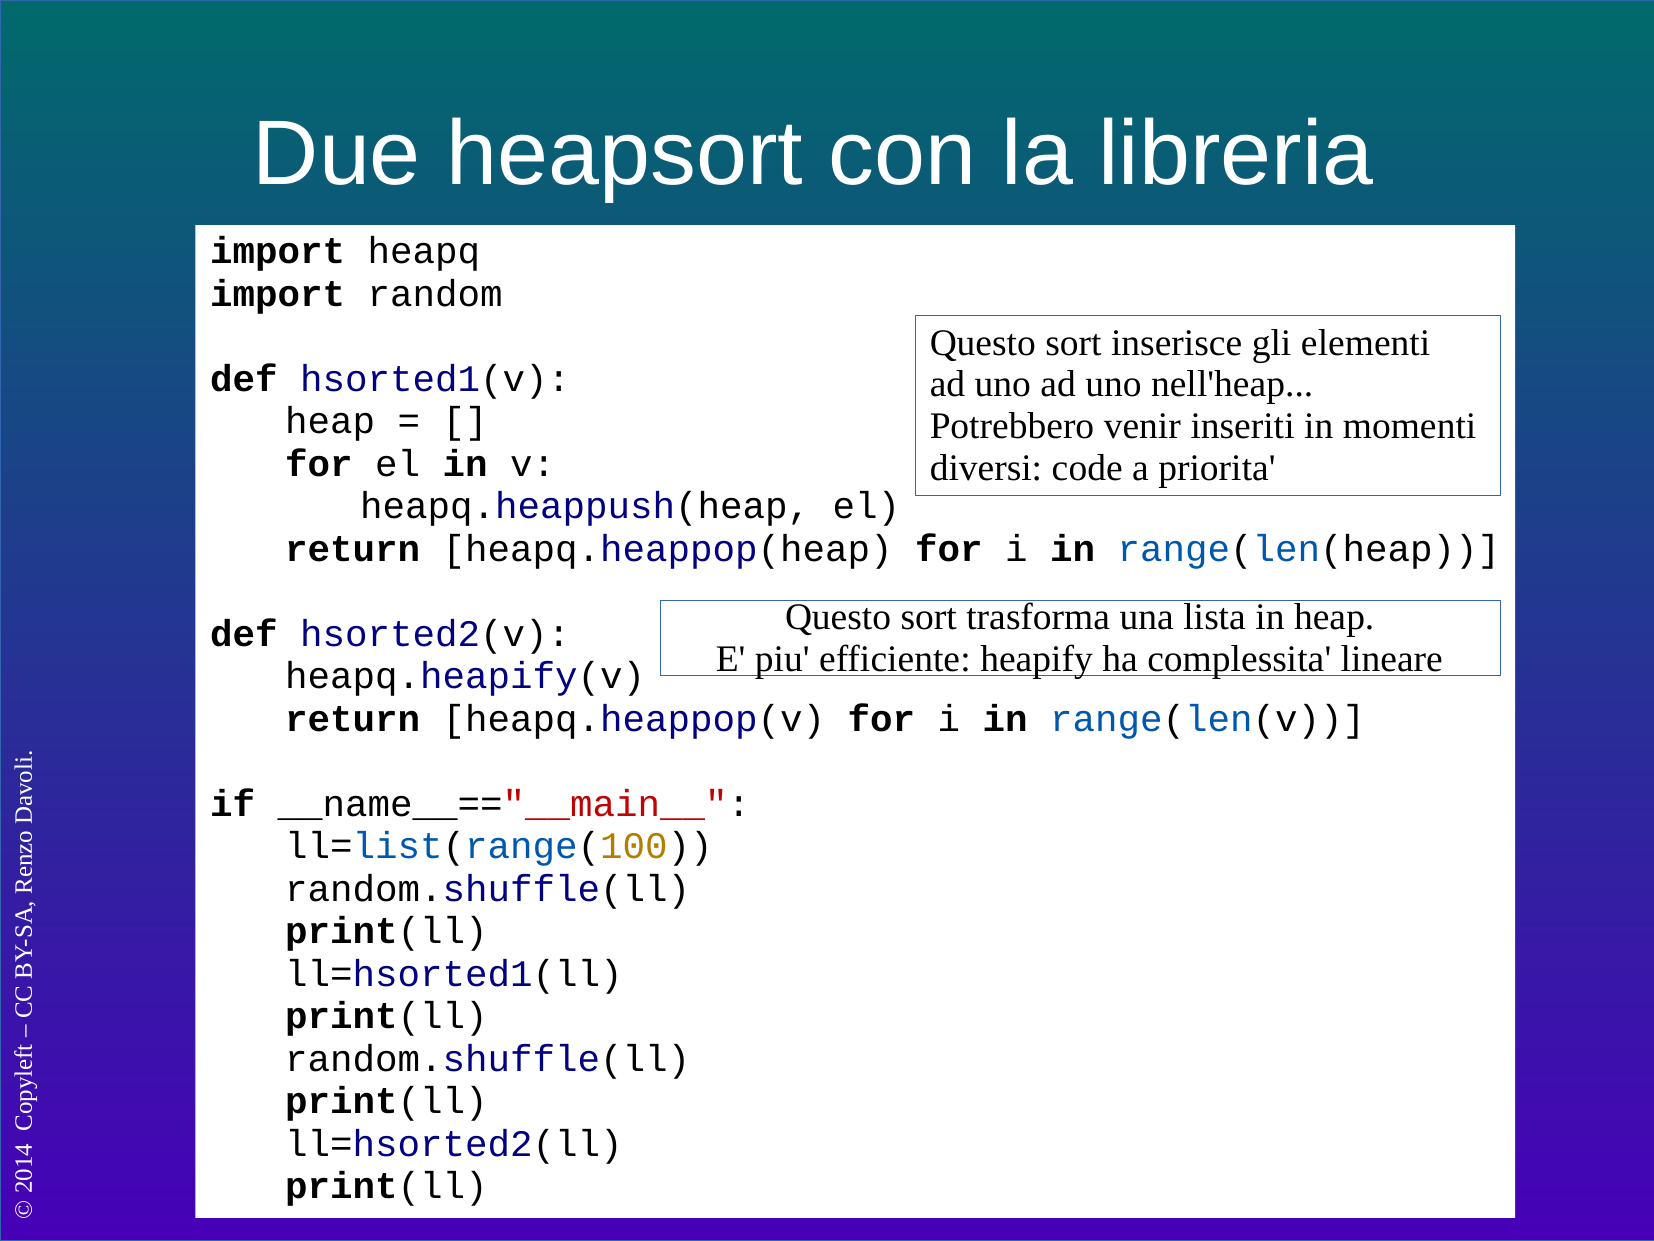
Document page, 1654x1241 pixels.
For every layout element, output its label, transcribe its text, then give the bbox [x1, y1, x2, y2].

text_box Questo sort trasforma una lista in heap. E' piu' efficiente: heapify ha complessita' lineare [660, 600, 1501, 676]
title Due heapsort con la libreria [82, 49, 1571, 257]
text_box import heapq import random def hsorted1(v): heap = [] for el in v: heapq.heappush(heap, el) return [heapq.heappop(heap) for i in range(len(heap))] def hsorted2(v): heapq.heapify(v) return [heapq.heappop(v) for i in range(len(v))] if __name__=="__main__": ll=list(range(100)) random.shuffle(ll) print(ll) ll=hsorted1(ll) print(ll) random.shuffle(ll) print(ll) ll=hsorted2(ll) print(ll) [195, 225, 1516, 1218]
text_box Questo sort inserisce gli elementi ad uno ad uno nell'heap... Potrebbero venir inseriti in momenti diversi: code a priorita' [915, 315, 1501, 496]
